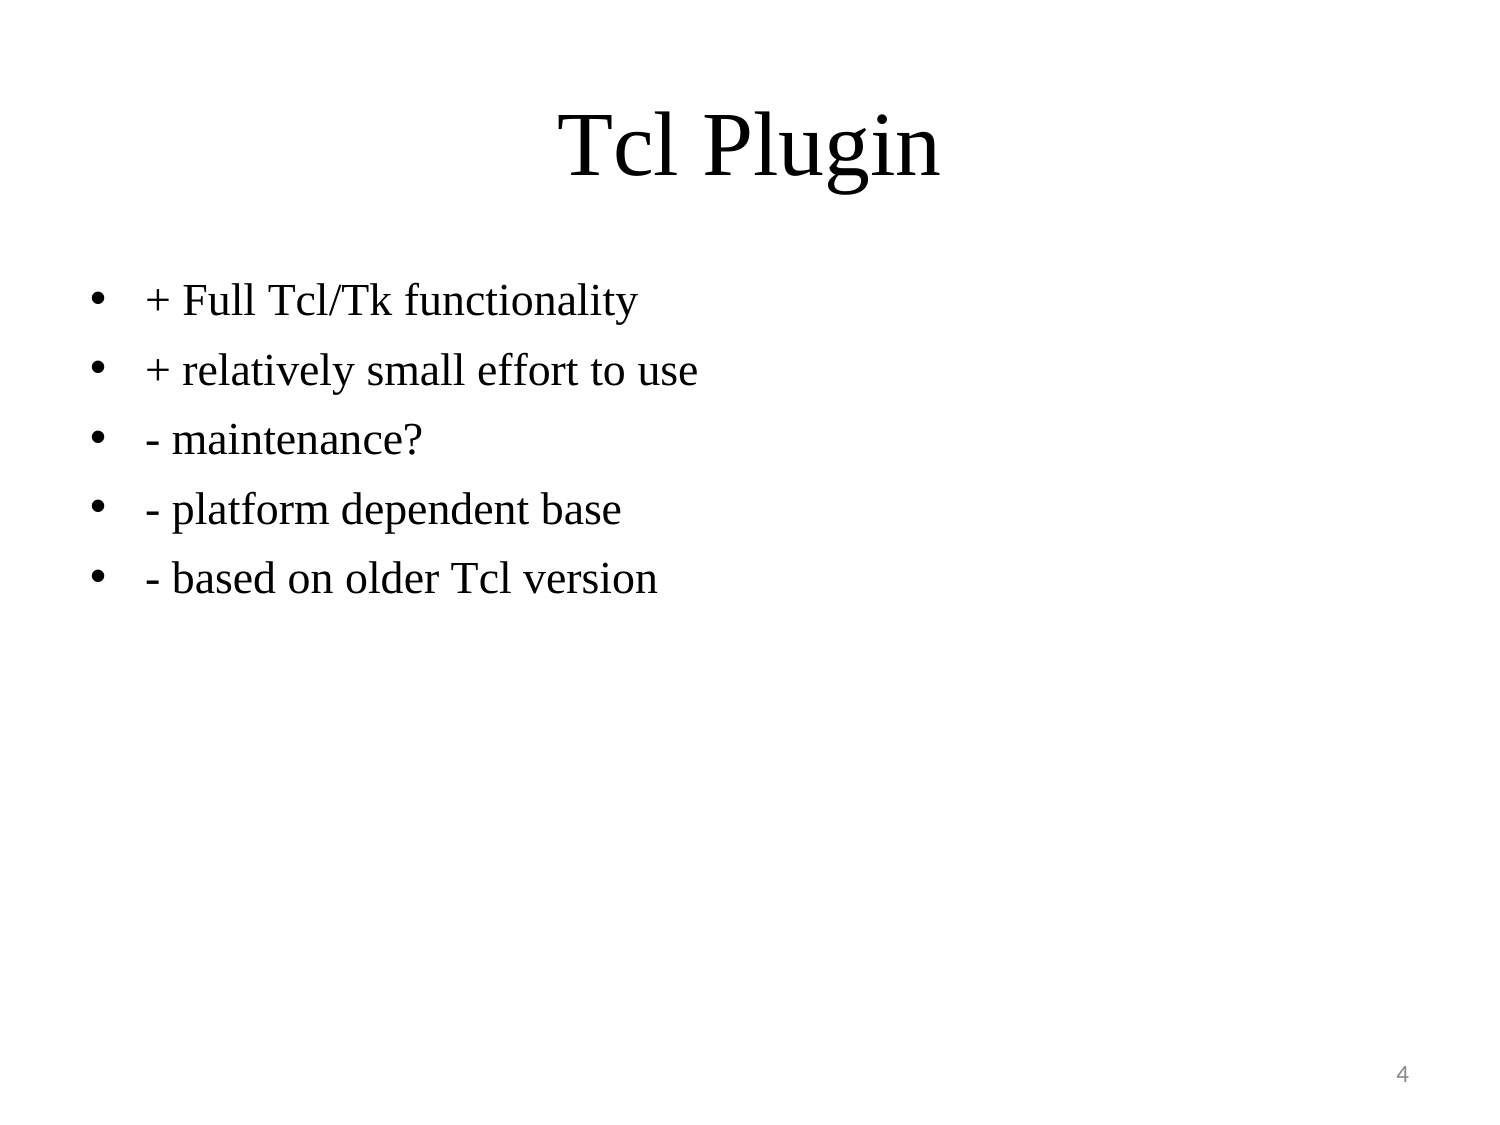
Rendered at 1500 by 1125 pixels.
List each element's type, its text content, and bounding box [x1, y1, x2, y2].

text_box + Full Tcl/Tk functionality + relatively small effort to use - maintenance? - platform dependent base - based on older Tcl version [75, 262, 1426, 1005]
text_box Tcl Plugin [75, 45, 1426, 233]
